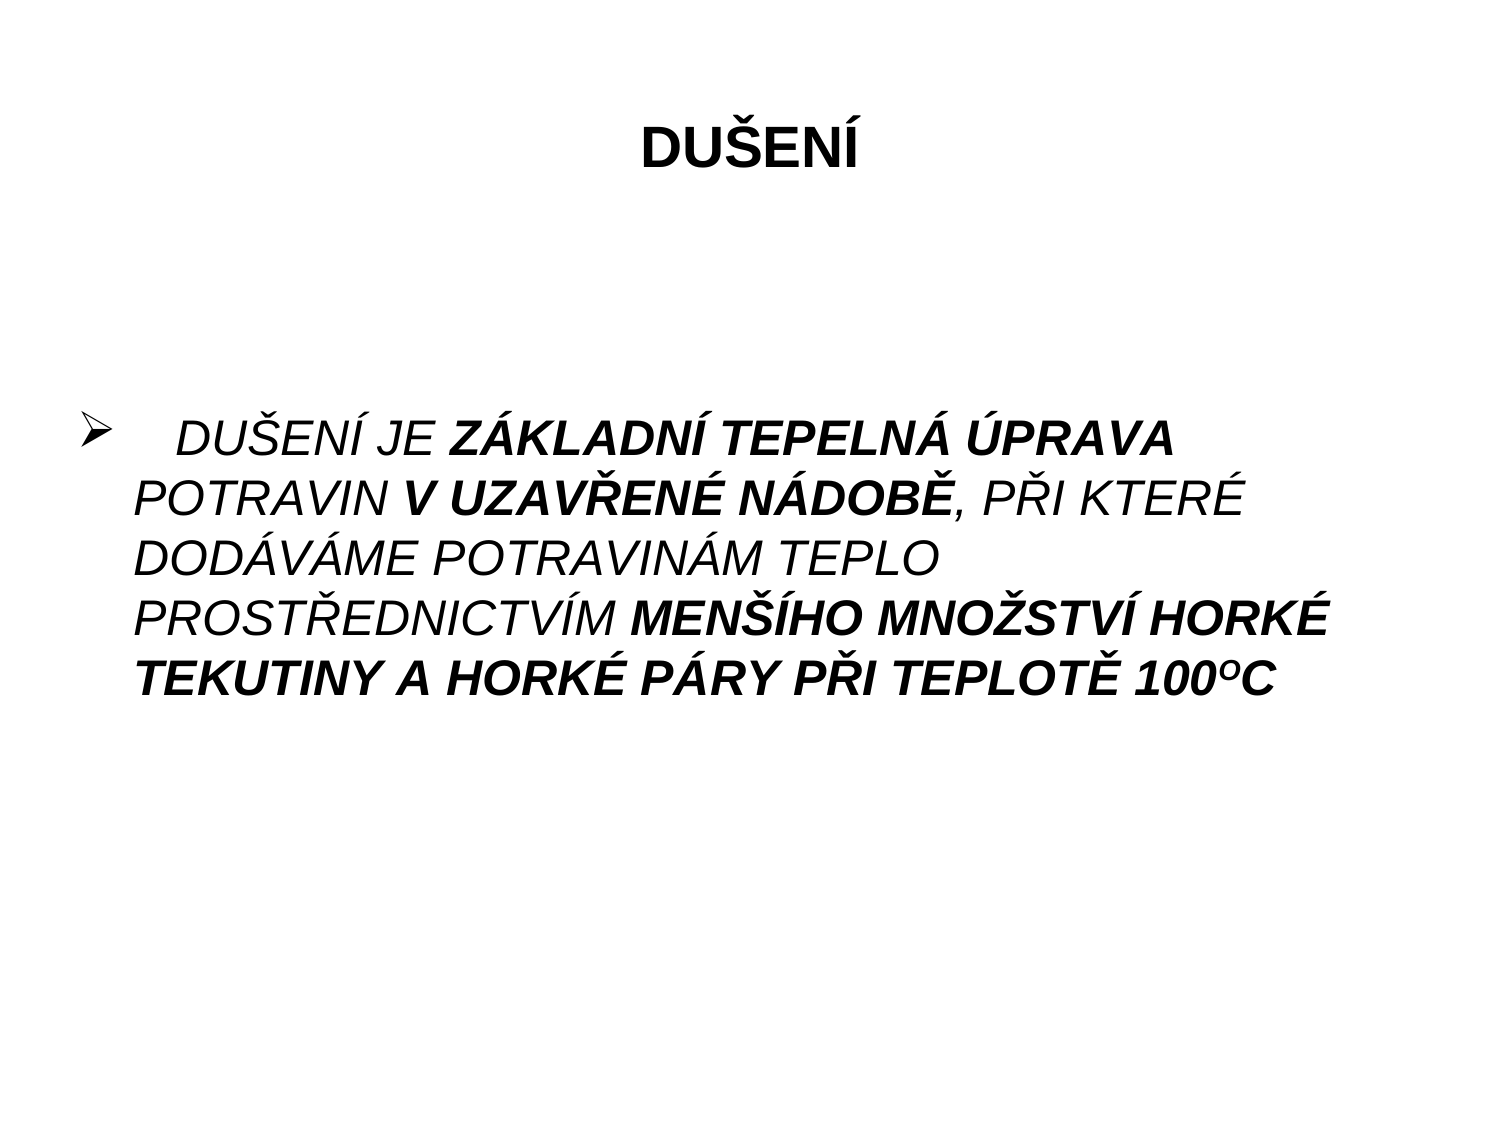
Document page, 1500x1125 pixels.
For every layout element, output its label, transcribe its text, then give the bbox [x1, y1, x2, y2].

title DUŠENÍ [75, 87, 1426, 201]
list DUŠENÍ JE ZÁKLADNÍ TEPELNÁ ÚPRAVA POTRAVIN V UZAVŘENÉ NÁDOBĚ, PŘI KTERÉ DODÁVÁME POTRAVINÁM TEPLO PROSTŘEDNICTVÍM MENŠÍHO MNOŽSTVÍ HORKÉ TEKUTINY A HORKÉ PÁRY PŘI TEPLOTĚ 100OC [62, 324, 1450, 801]
